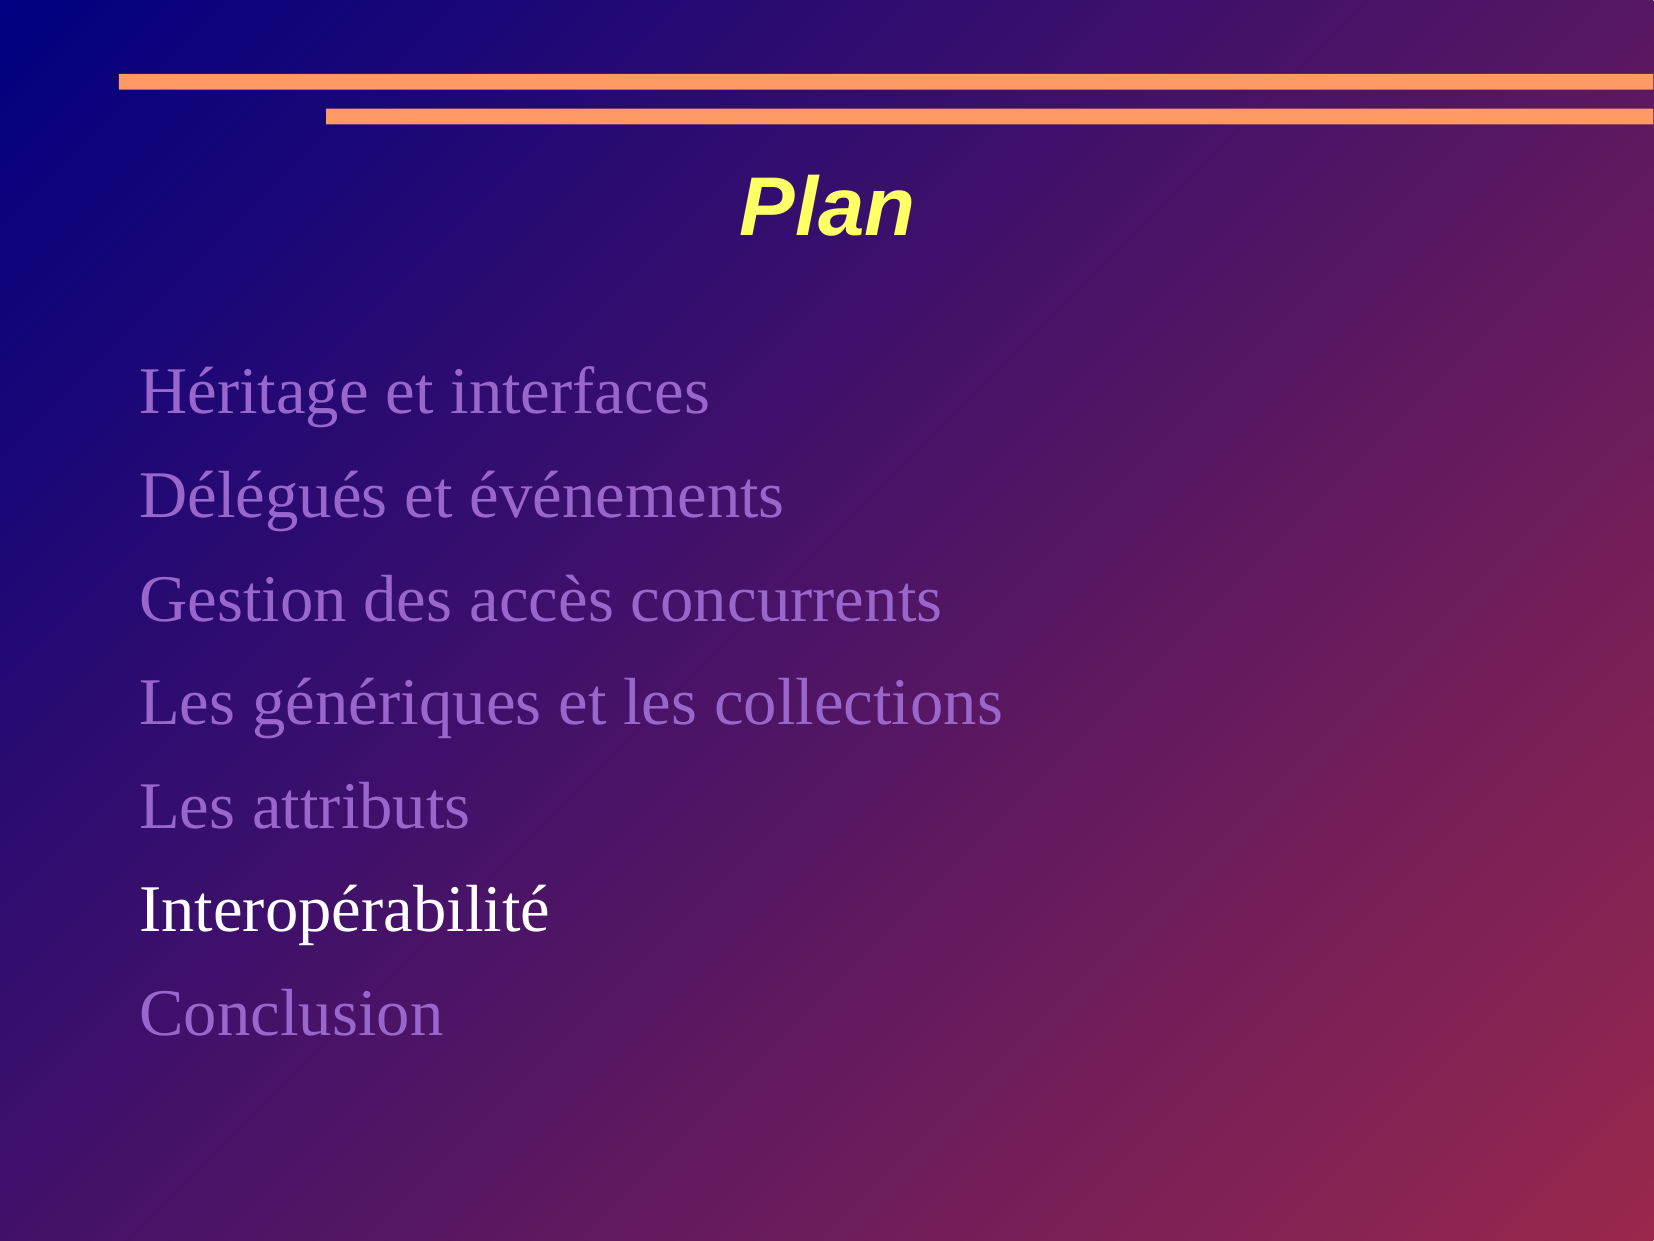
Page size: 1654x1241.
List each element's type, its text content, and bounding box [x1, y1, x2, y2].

list Héritage et interfaces Délégués et événements Gestion des accès concurrents Les génériques et les collections Les attributs Interopérabilité Conclusion [121, 354, 1534, 1051]
title Plan [121, 102, 1534, 311]
